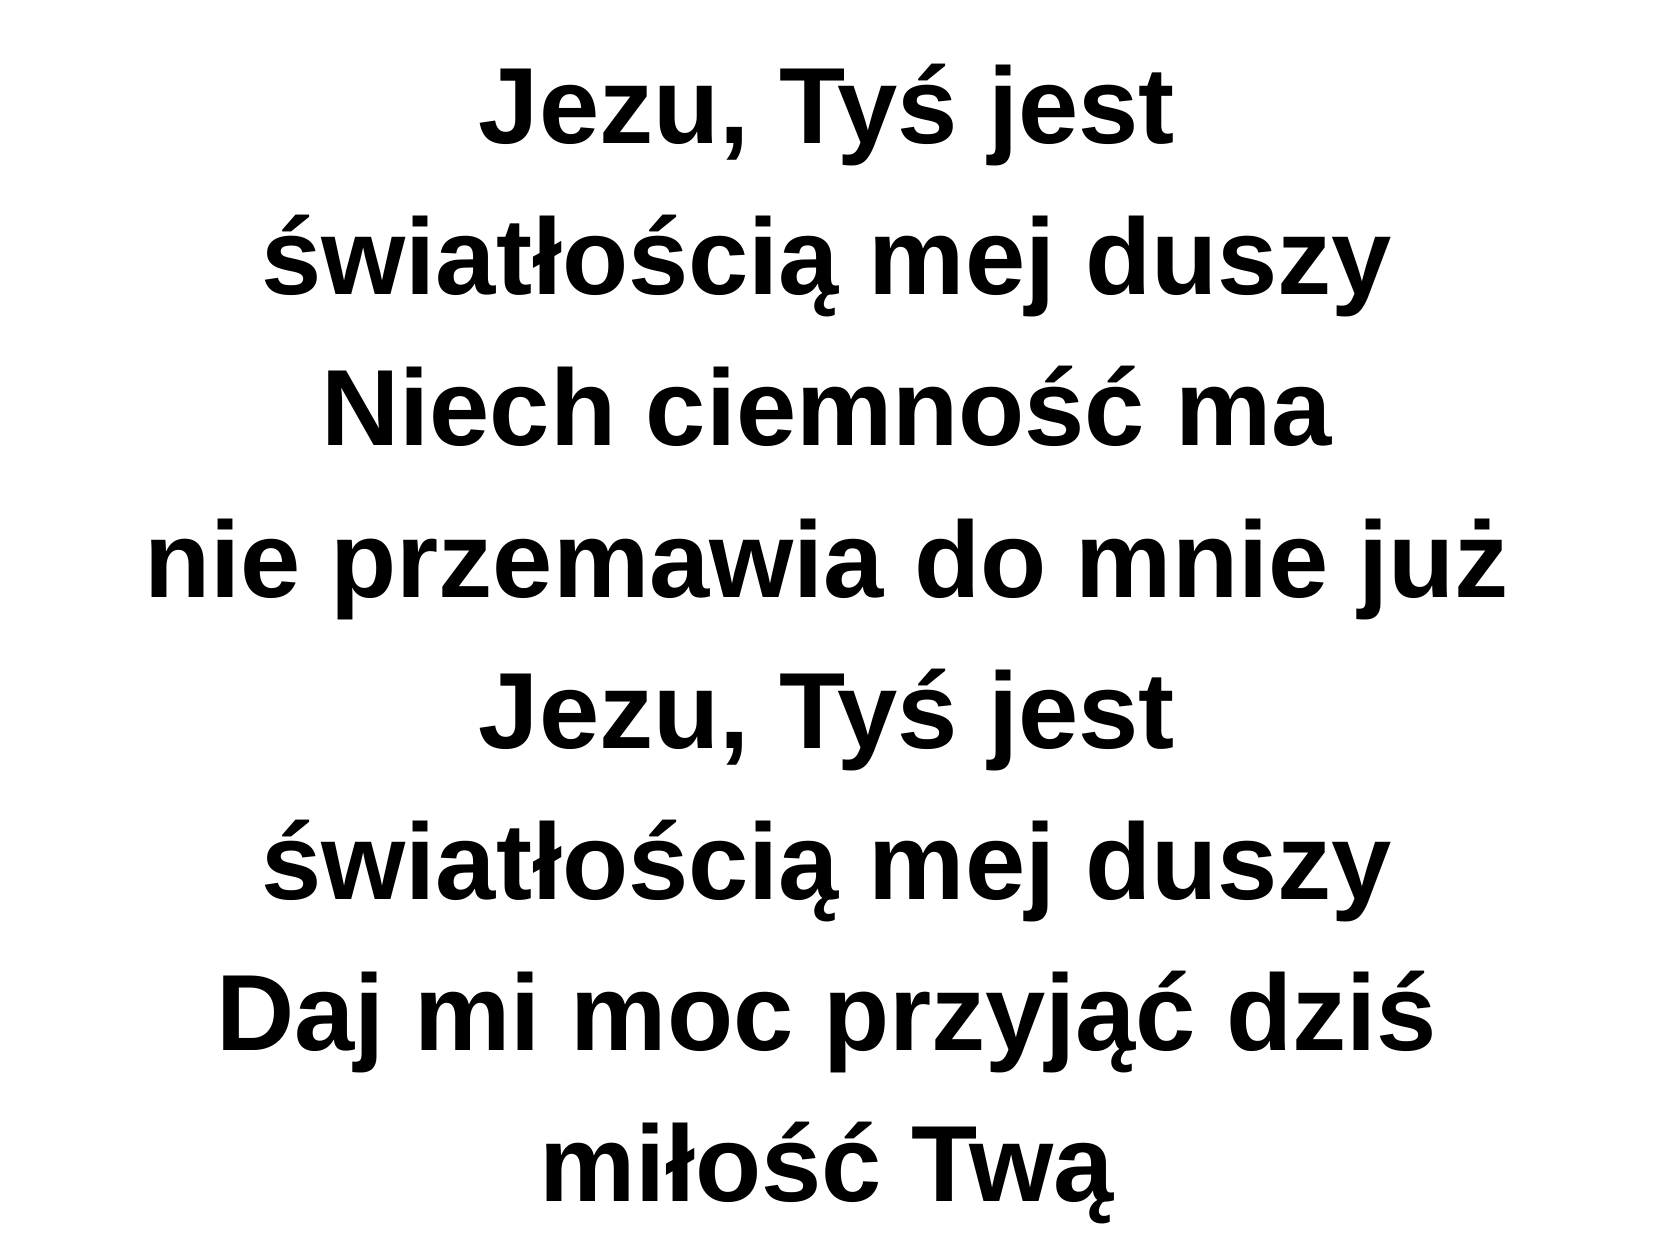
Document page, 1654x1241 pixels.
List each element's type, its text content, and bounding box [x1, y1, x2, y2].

subtitle Jezu, Tyś jest światłością mej duszy Niech ciemność ma nie przemawia do mnie już Jezu, Tyś jest światłością mej duszy Daj mi moc przyjąć dziś miłość Twą [0, 0, 1654, 1241]
